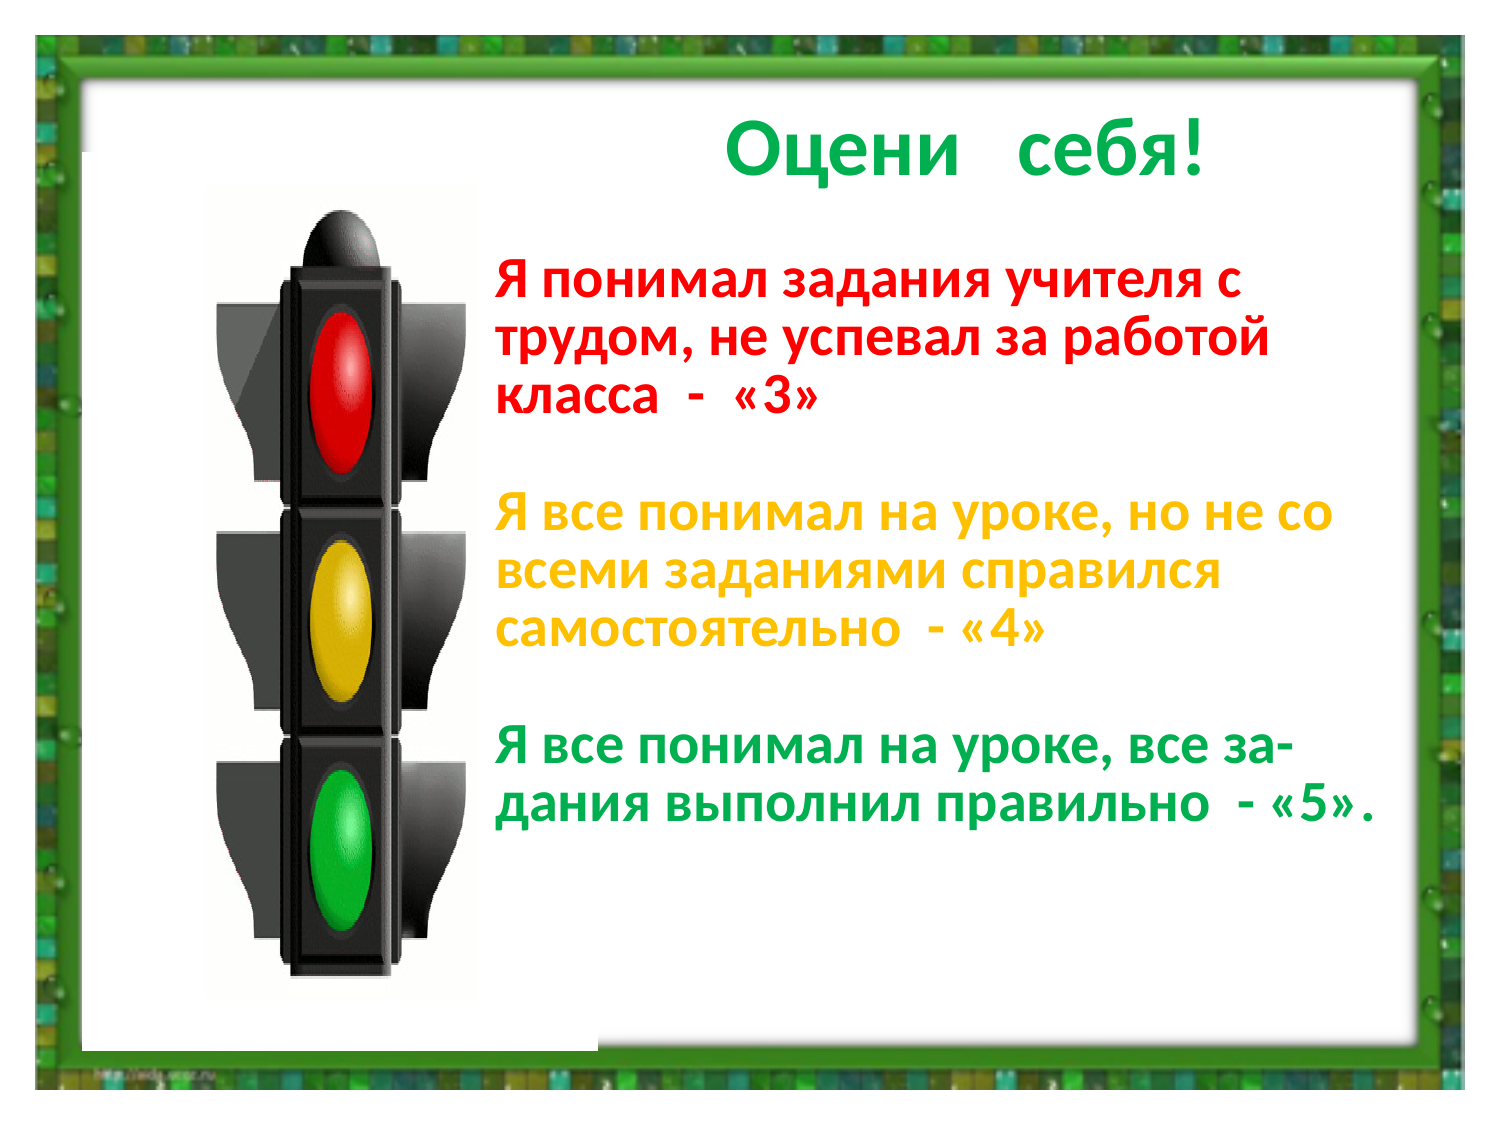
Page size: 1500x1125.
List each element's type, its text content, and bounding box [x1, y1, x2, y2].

text_box Оцени себя! [597, 105, 1336, 204]
picture [35, 35, 1465, 1090]
text_box Я понимал задания учителя с трудом, не успевал за работой класса - «3» Я все понимал на уроке, но не со всеми заданиями справился самостоятельно - «4» Я все понимал на уроке, все за-дания выполнил правильно - «5». [480, 246, 1418, 844]
